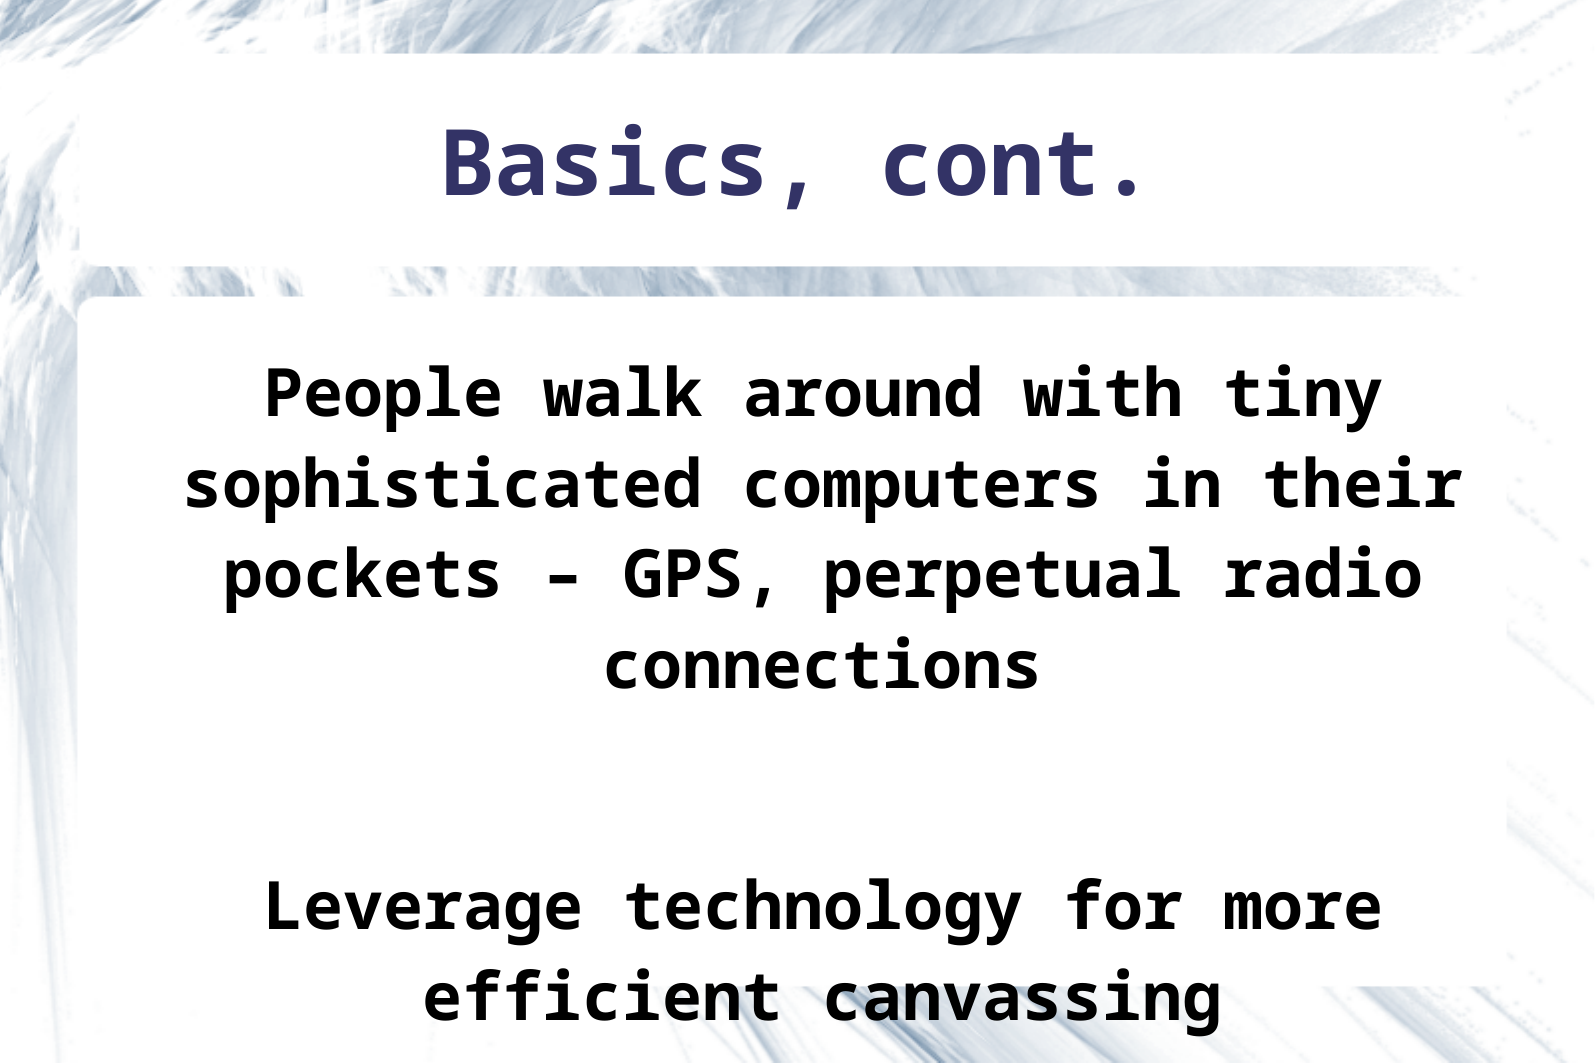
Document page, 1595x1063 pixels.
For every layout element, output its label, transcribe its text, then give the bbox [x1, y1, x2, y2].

list People walk around with tiny sophisticated computers in their pockets – GPS, perpetual radio connections Leverage technology for more efficient canvassing [90, 345, 1486, 1063]
picture [0, 0, 1595, 1063]
title Basics, cont. [79, 68, 1515, 252]
